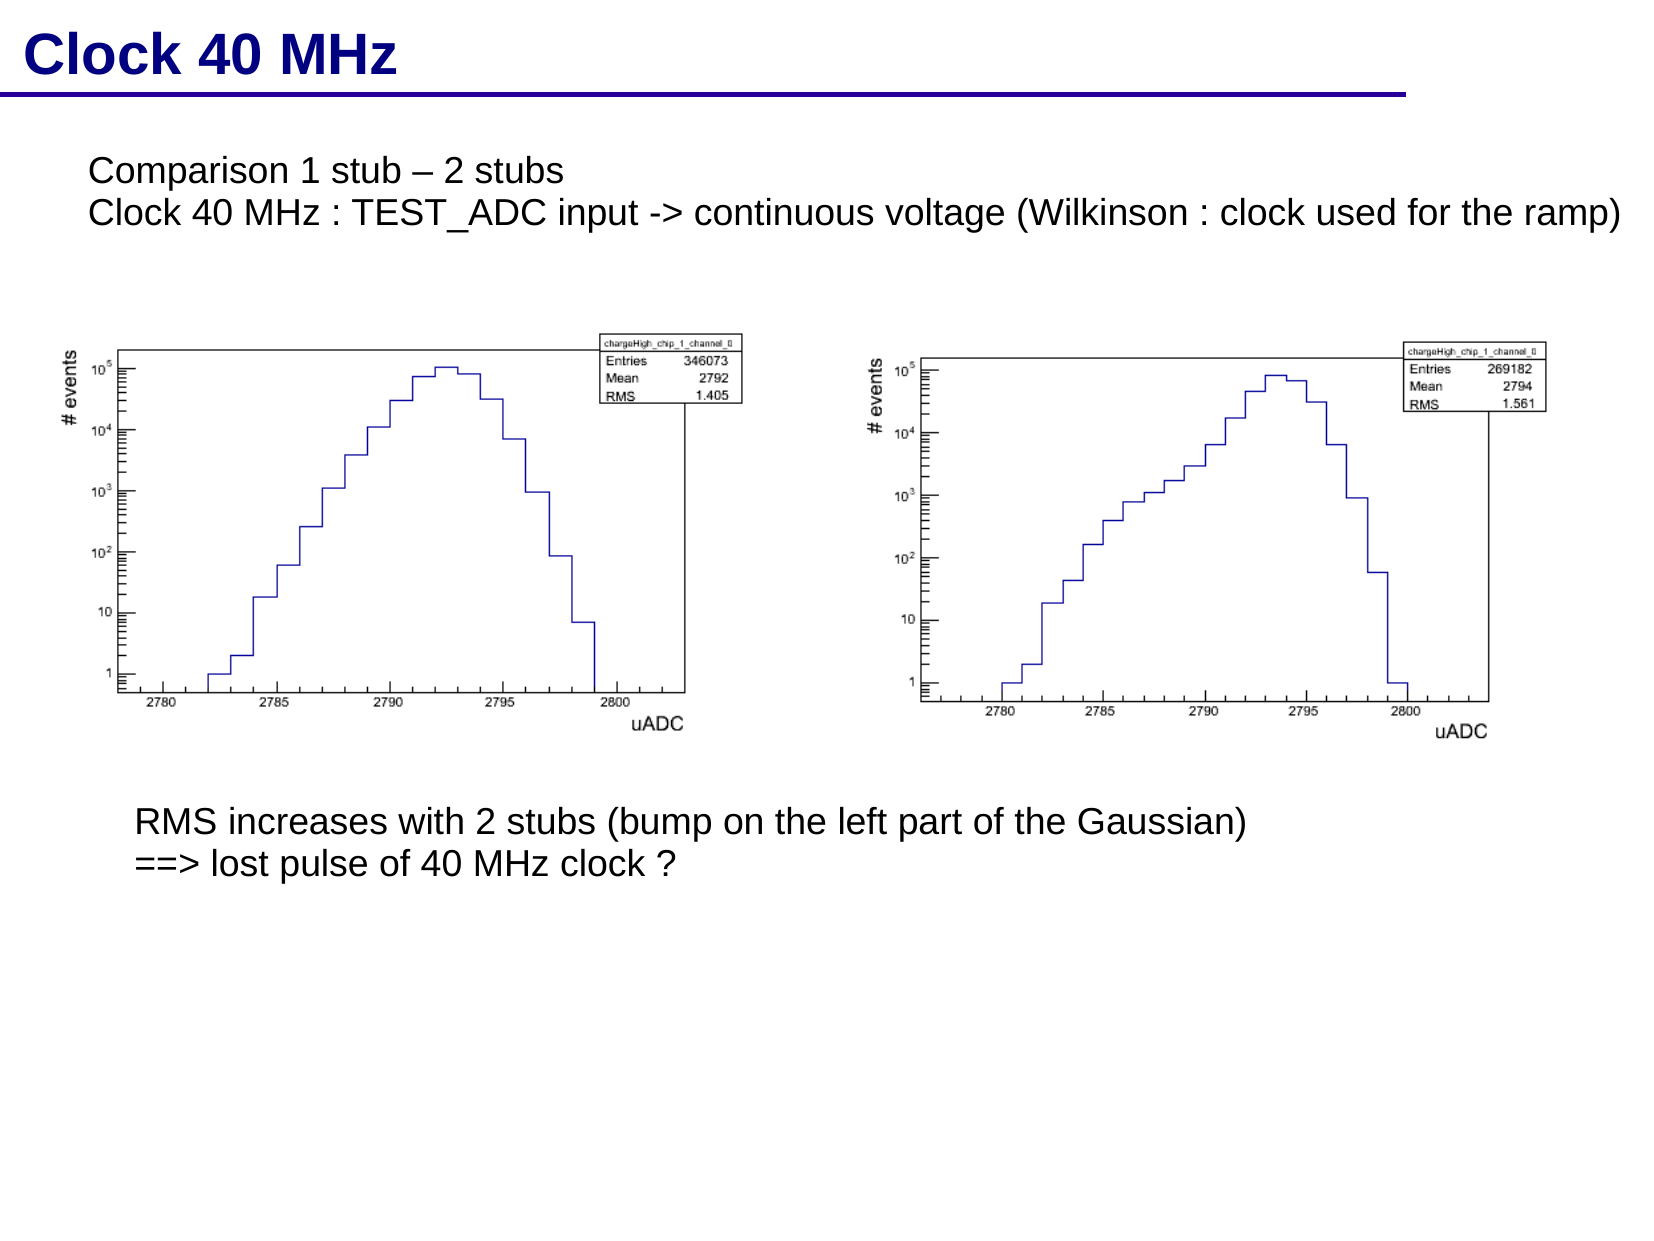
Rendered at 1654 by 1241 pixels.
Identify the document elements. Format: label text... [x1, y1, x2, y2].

picture [850, 315, 1560, 745]
picture [47, 307, 756, 736]
text_box Comparison 1 stub – 2 stubs Clock 40 MHz : TEST_ADC input -> continuous voltage (Wilkinson : clock used for the ramp) [73, 141, 1650, 325]
title Clock 40 MHz [23, 13, 1512, 95]
text_box RMS increases with 2 stubs (bump on the left part of the Gaussian) ==> lost pulse of 40 MHz clock ? [119, 793, 1323, 893]
